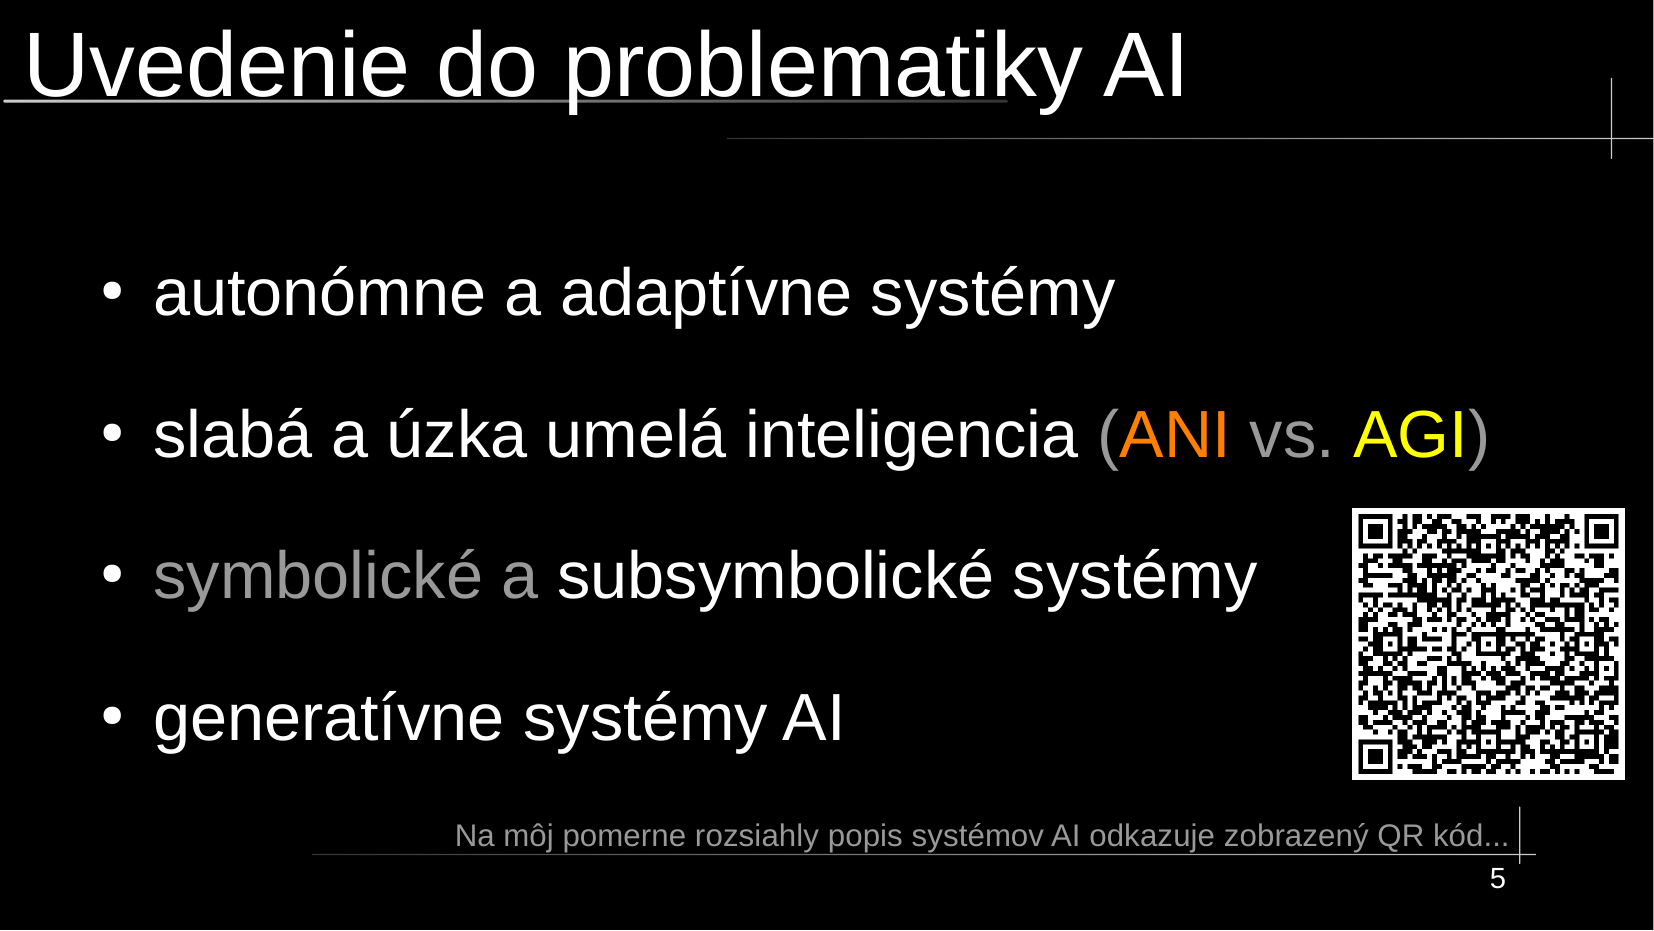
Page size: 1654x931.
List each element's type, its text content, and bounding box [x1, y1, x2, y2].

list autonómne a adaptívne systémy slabá a úzka umelá inteligencia (ANI vs. AGI) symbolické a subsymbolické systémy generatívne systémy AI [82, 217, 1571, 758]
title Na môj pomerne rozsiahly popis systémov AI odkazuje zobrazený QR kód... [295, 803, 1512, 869]
title Uvedenie do problematiky AI [23, 11, 1589, 119]
picture [1352, 508, 1625, 780]
